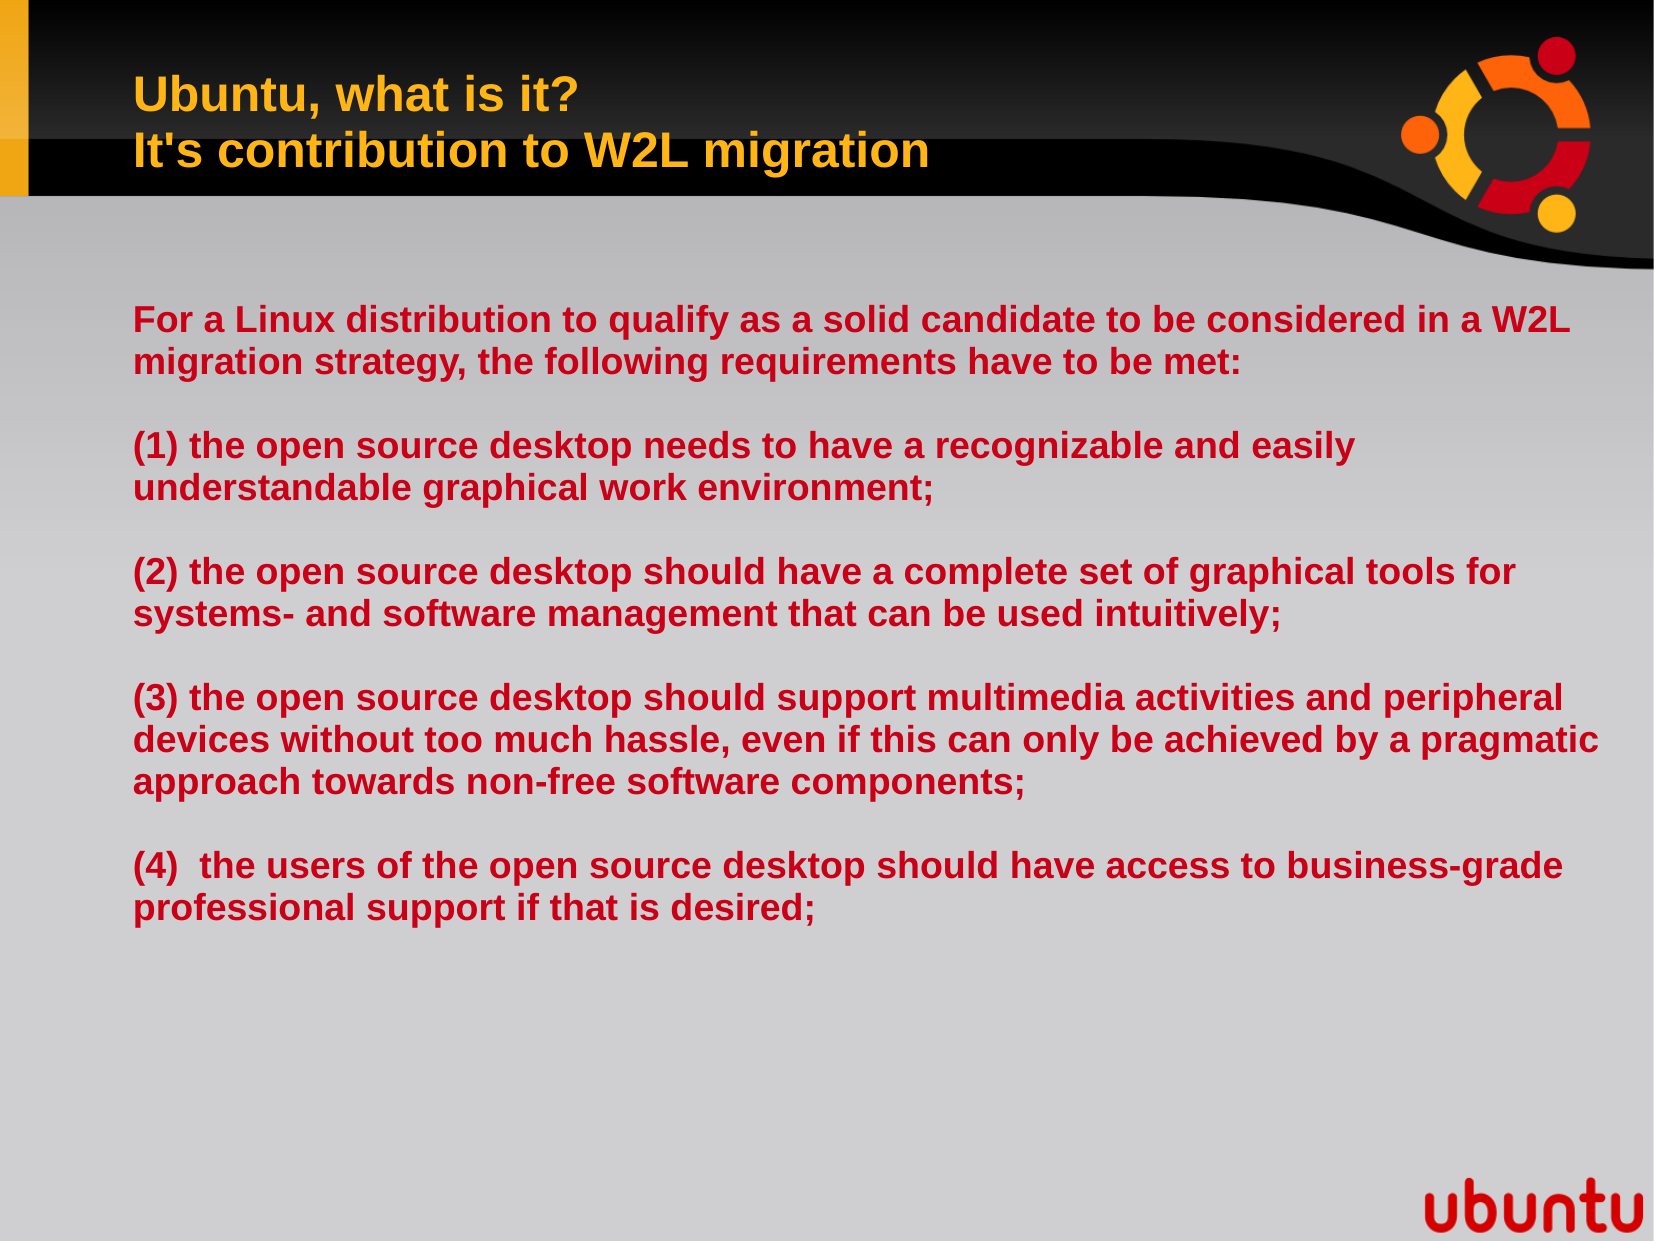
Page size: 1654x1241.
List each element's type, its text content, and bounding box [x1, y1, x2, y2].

text_box Ubuntu, what is it? It's contribution to W2L migration [118, 59, 1093, 186]
picture [0, 0, 1654, 1241]
text_box For a Linux distribution to qualify as a solid candidate to be considered in a W2L migration strategy, the following requirements have to be met: (1) the open source desktop needs to have a recognizable and easily understandable graphical work environment; (2) the open source desktop should have a complete set of graphical tools for systems- and software management that can be used intuitively; (3) the open source desktop should support multimedia activities and peripheral devices without too much hassle, even if this can only be achieved by a pragmatic approach towards non-free software components; (4) the users of the open source desktop should have access to business-grade professional support if that is desired; [118, 291, 1625, 1106]
